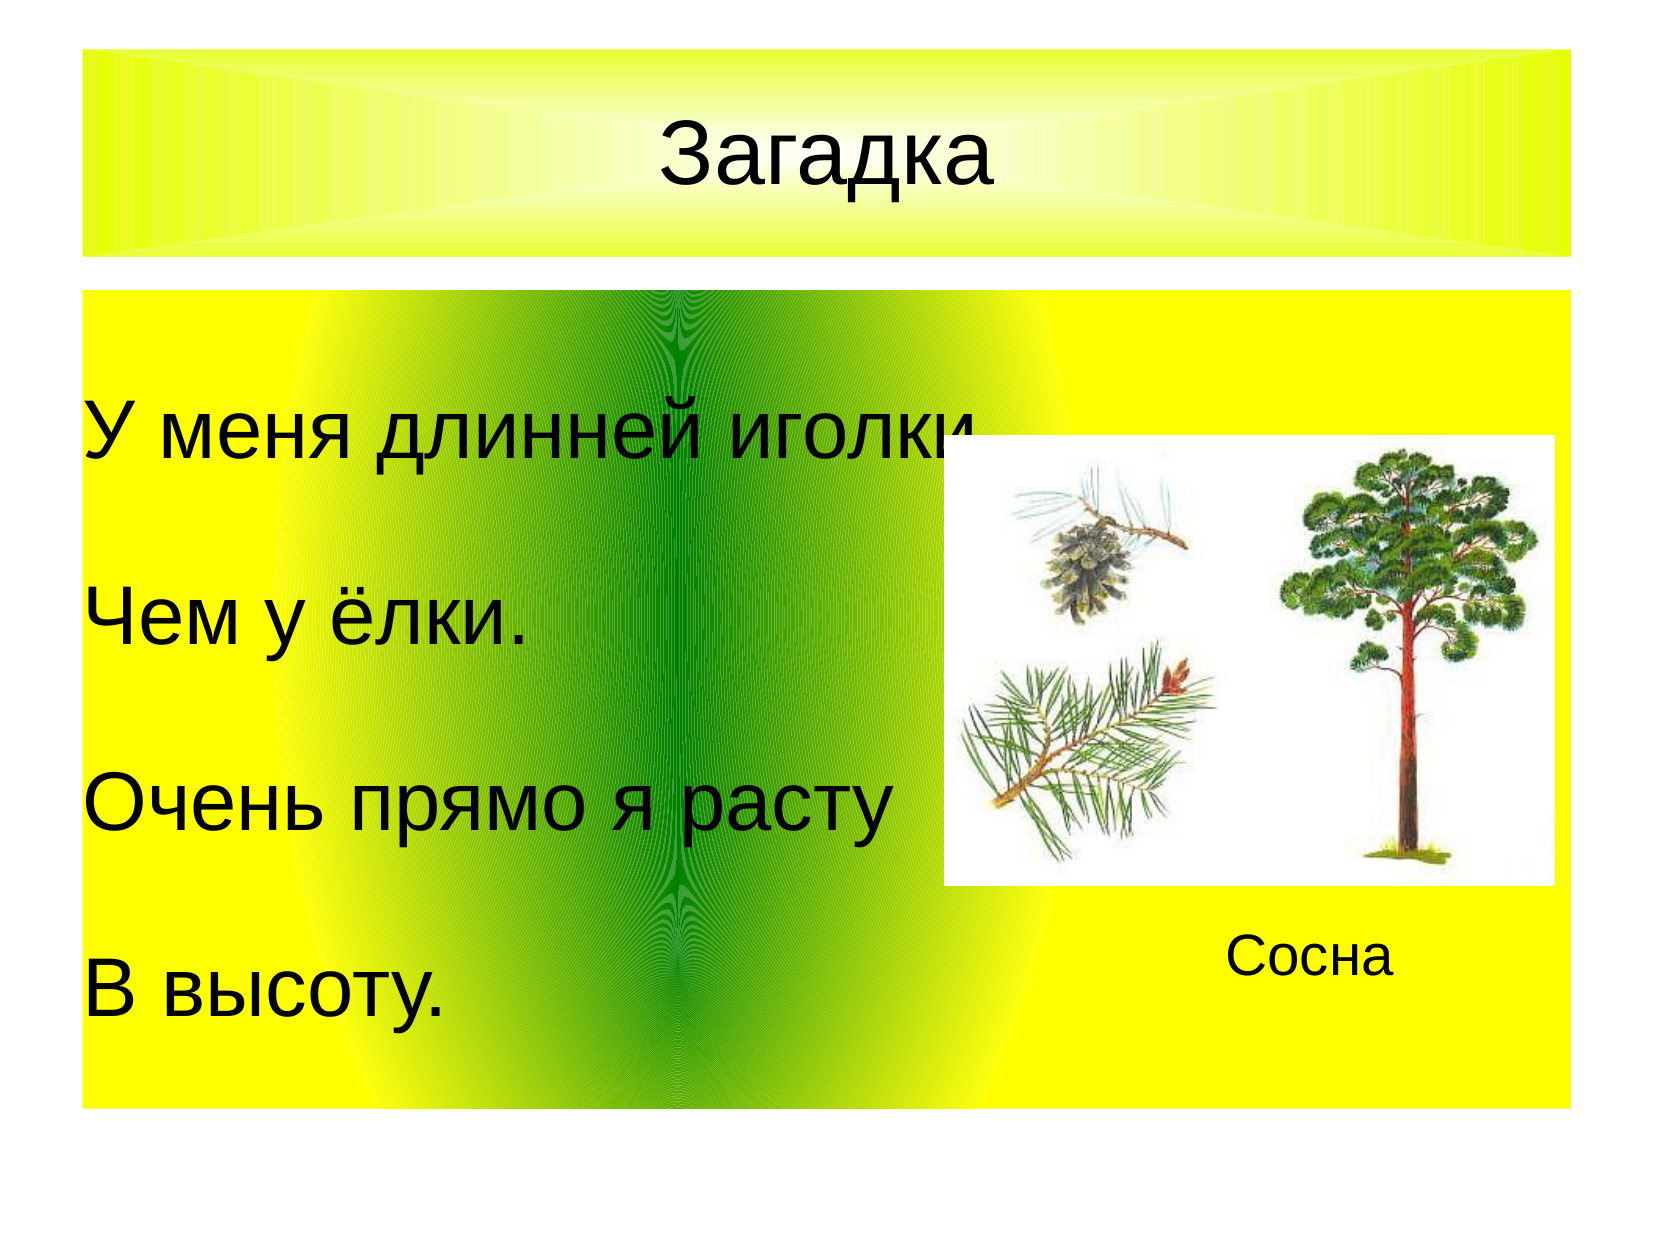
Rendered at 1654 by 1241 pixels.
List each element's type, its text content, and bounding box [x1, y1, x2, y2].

list У меня длинней иголки, Чем у ёлки. Очень прямо я расту В высоту. [82, 290, 1571, 1109]
picture [944, 435, 1555, 886]
text_box Сосна [1210, 915, 1409, 1084]
title Загадка [82, 49, 1571, 257]
